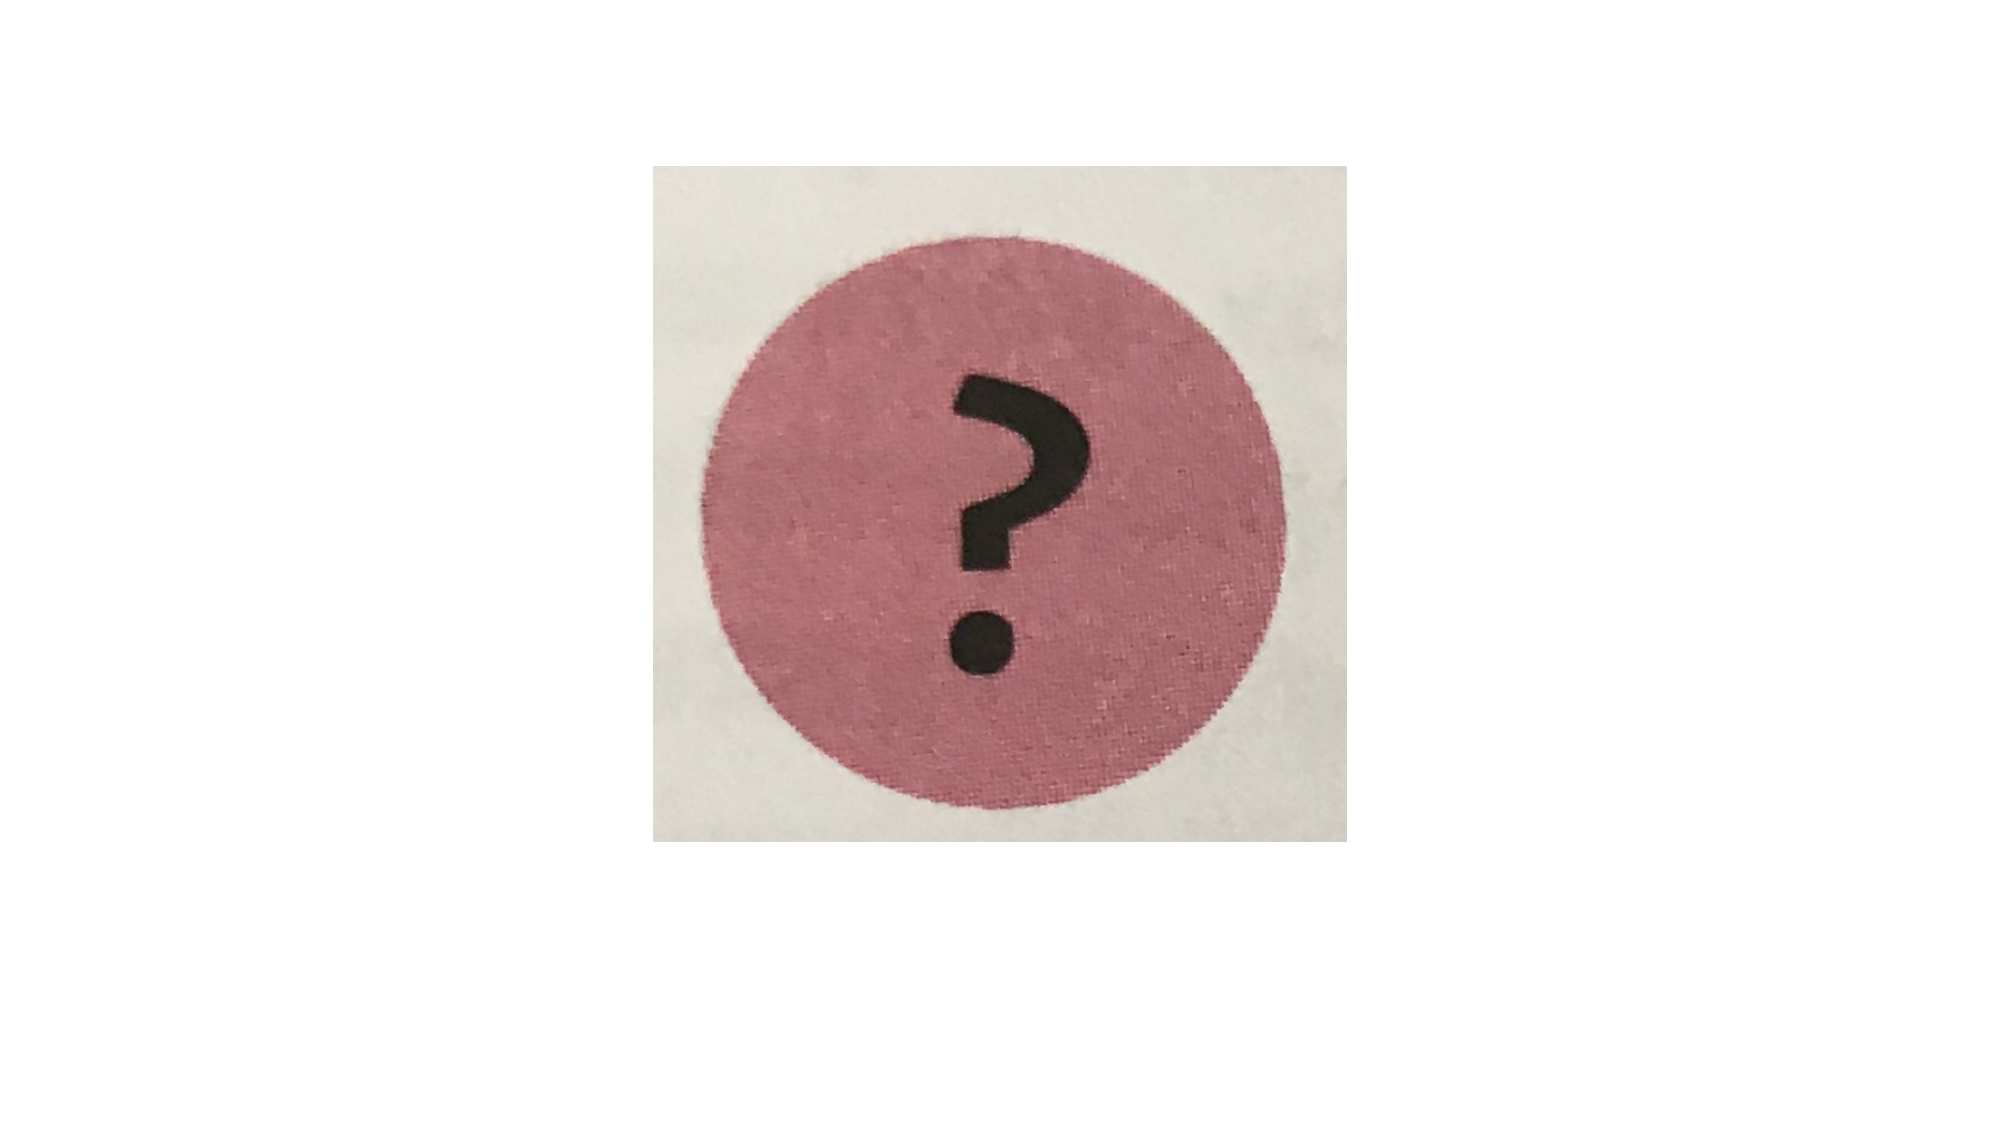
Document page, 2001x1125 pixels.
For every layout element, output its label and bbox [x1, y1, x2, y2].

picture [653, 166, 1347, 842]
